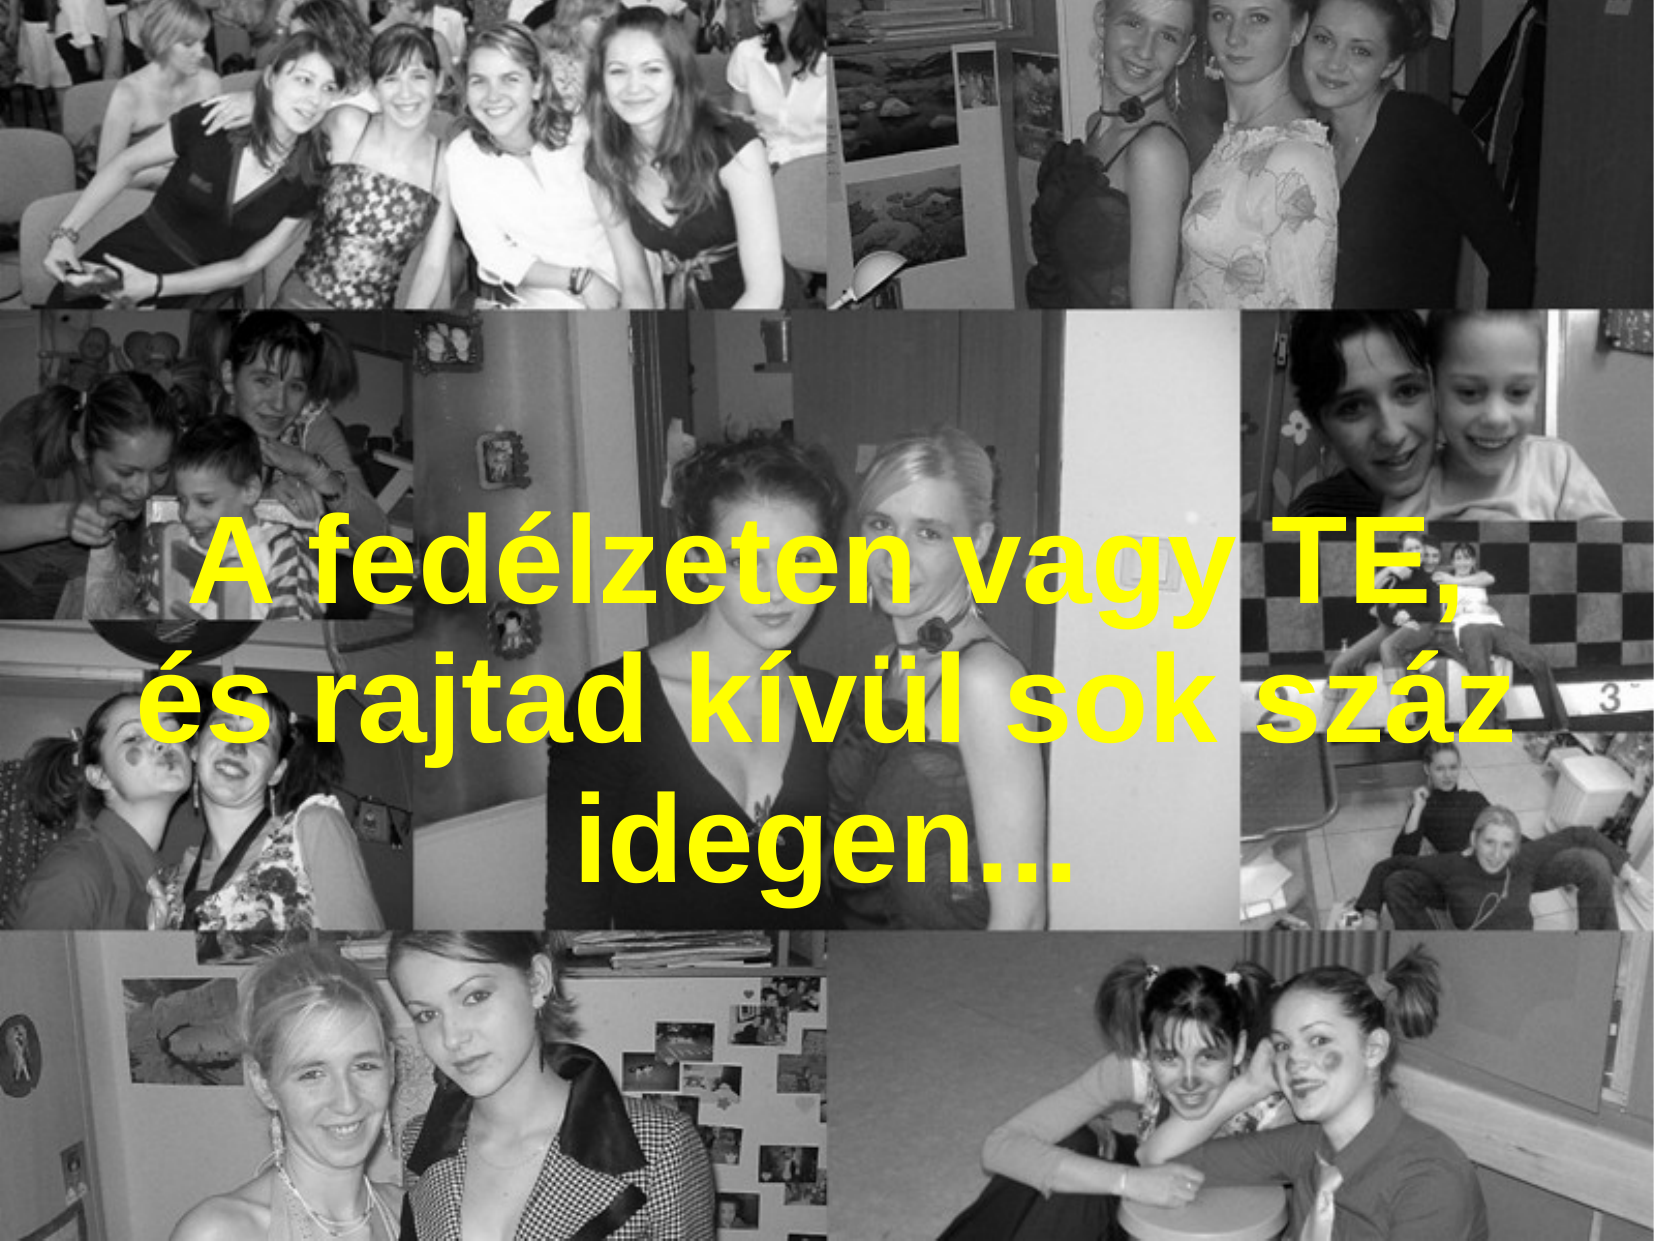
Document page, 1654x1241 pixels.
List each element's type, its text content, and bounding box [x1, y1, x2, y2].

picture [0, 0, 1654, 1241]
subtitle A fedélzeten vagy TE, és rajtad kívül sok száz idegen... [82, 290, 1571, 1109]
